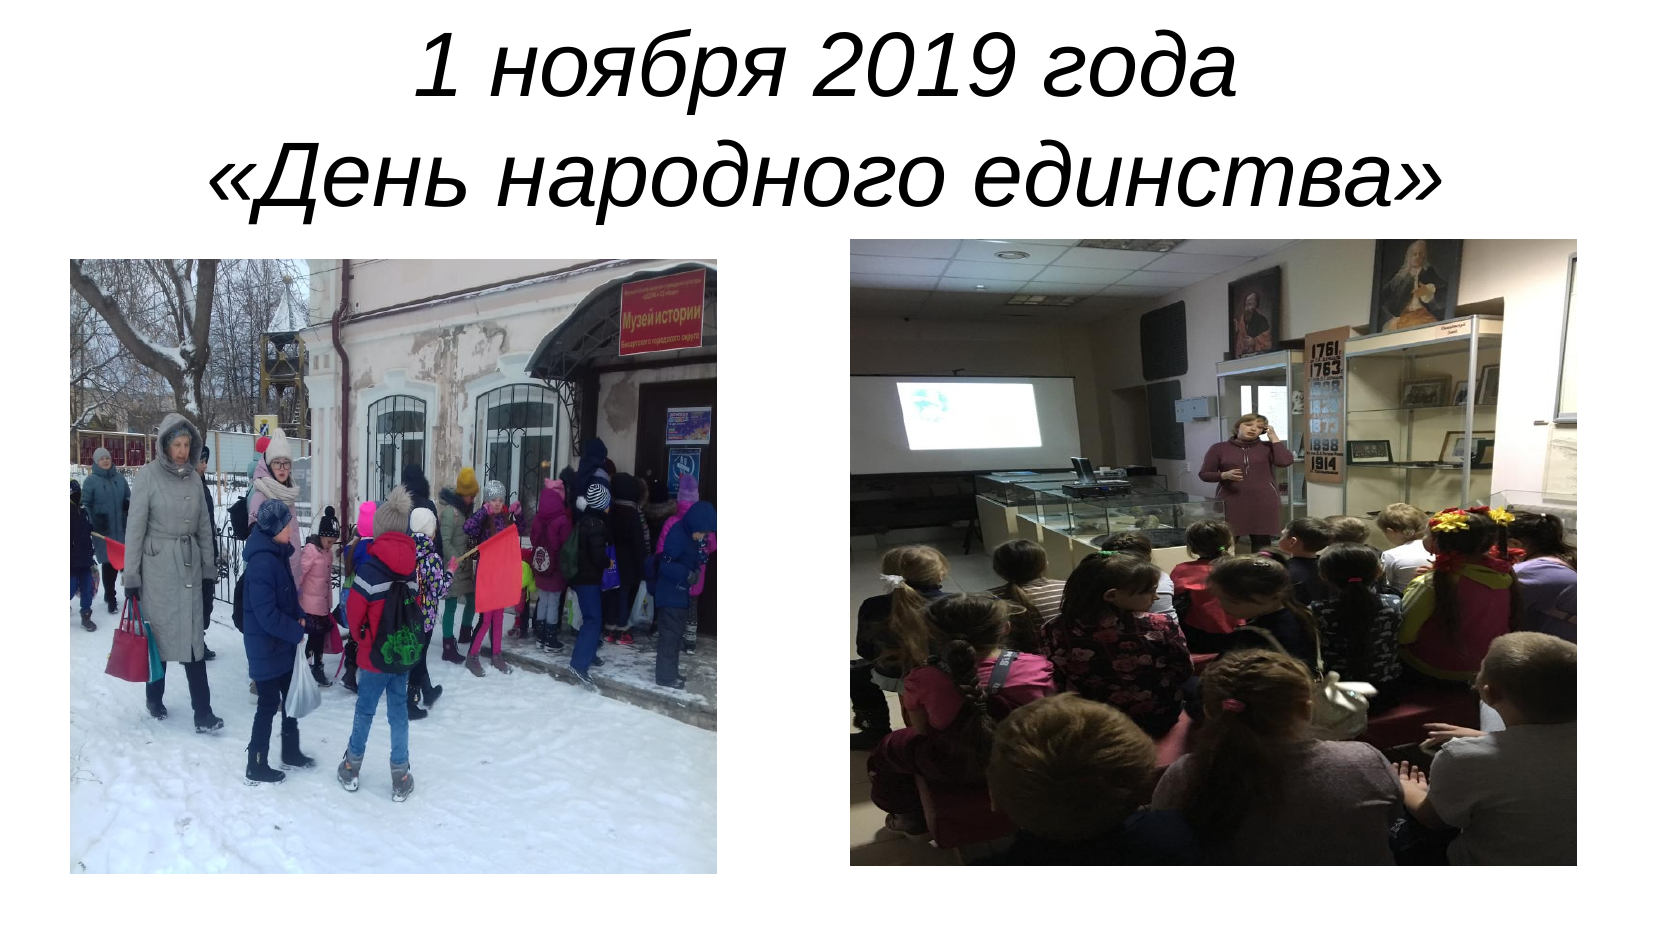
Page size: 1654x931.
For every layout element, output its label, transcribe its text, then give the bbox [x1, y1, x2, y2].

picture [70, 259, 717, 875]
title 1 ноября 2019 года «День народного единства» [82, 0, 1571, 240]
picture [850, 239, 1577, 866]
